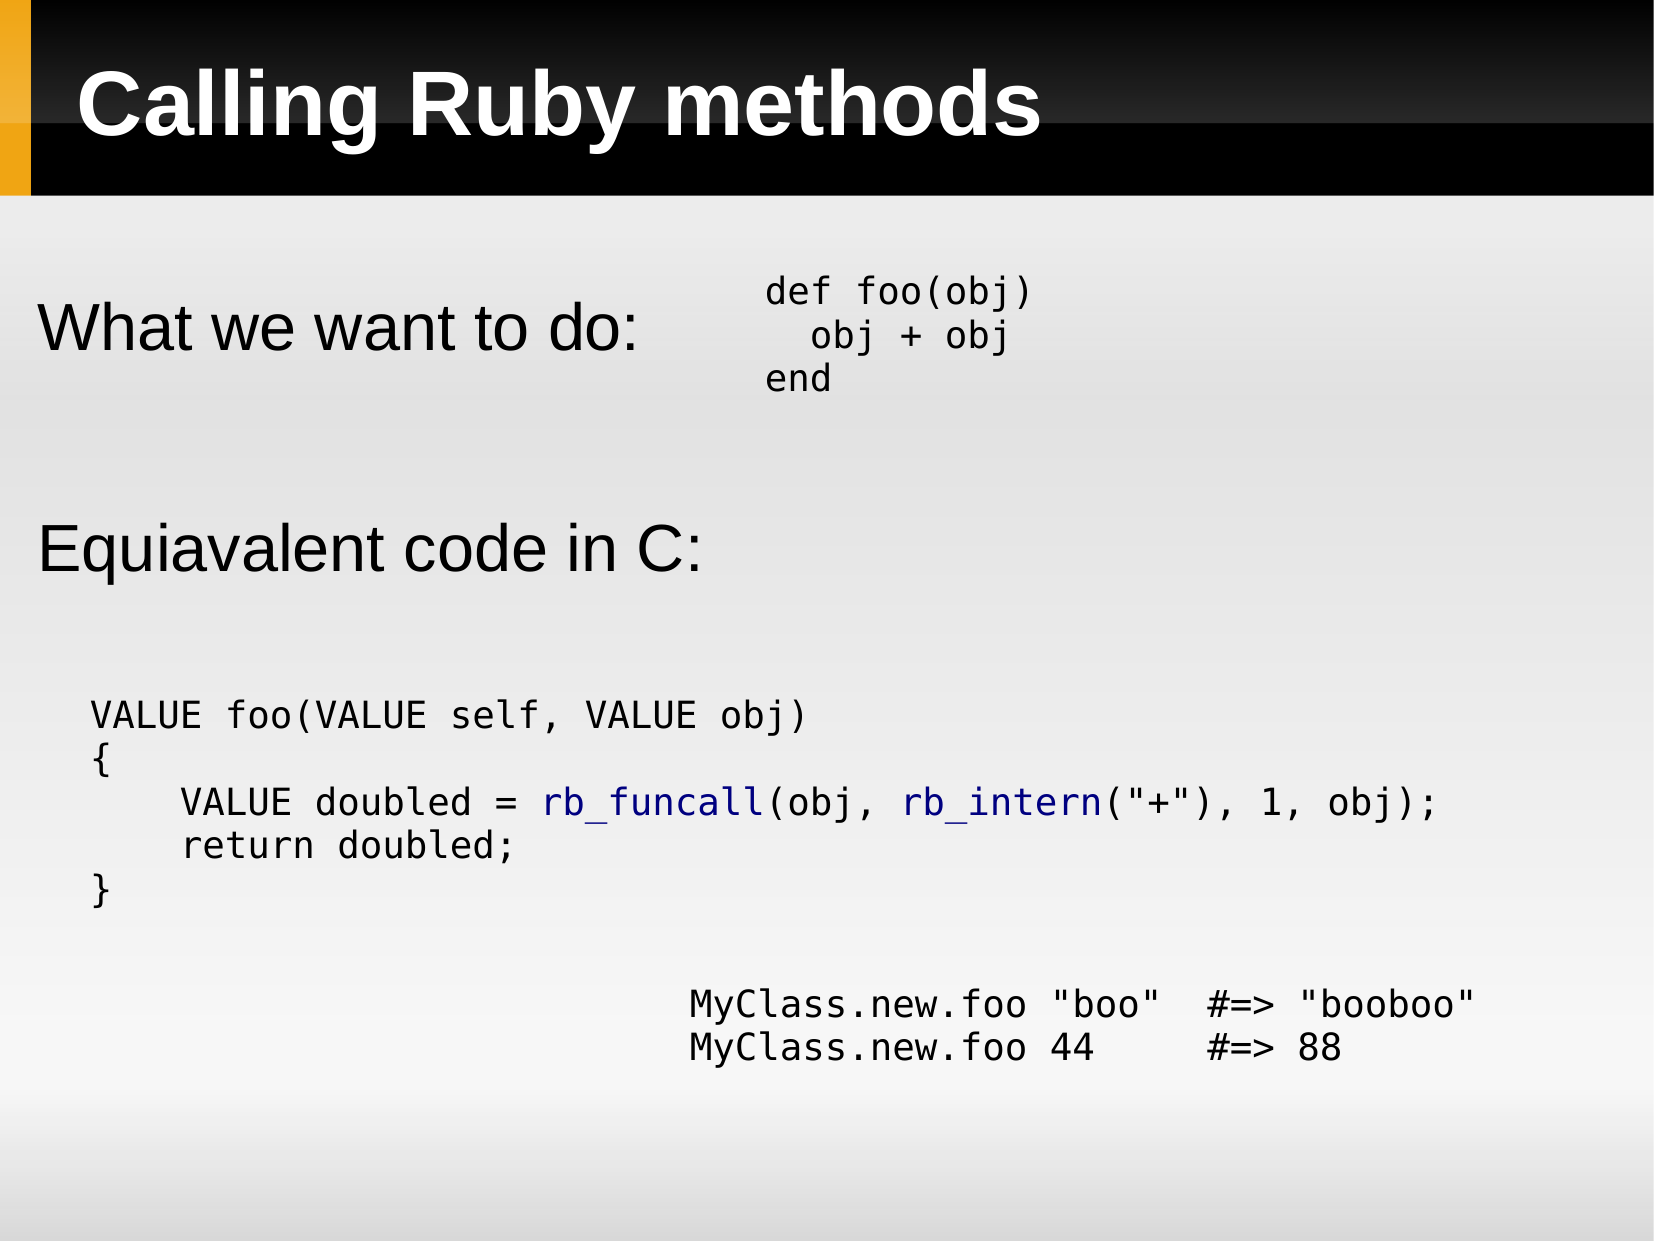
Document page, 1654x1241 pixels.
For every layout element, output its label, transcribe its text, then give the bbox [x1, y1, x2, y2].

picture [0, 0, 1654, 1241]
text_box MyClass.new.foo "boo" #=> "booboo" MyClass.new.foo 44 #=> 88 [675, 975, 1501, 1077]
text_box def foo(obj) obj + obj end [750, 262, 1463, 452]
list What we want to do: [37, 290, 1051, 376]
list Equiavalent code in C: [37, 511, 1051, 596]
title Calling Ruby methods [76, 7, 1565, 200]
text_box VALUE foo(VALUE self, VALUE obj) { VALUE doubled = rb_funcall(obj, rb_intern("+"), 1, obj); return doubled; } [75, 685, 1576, 919]
